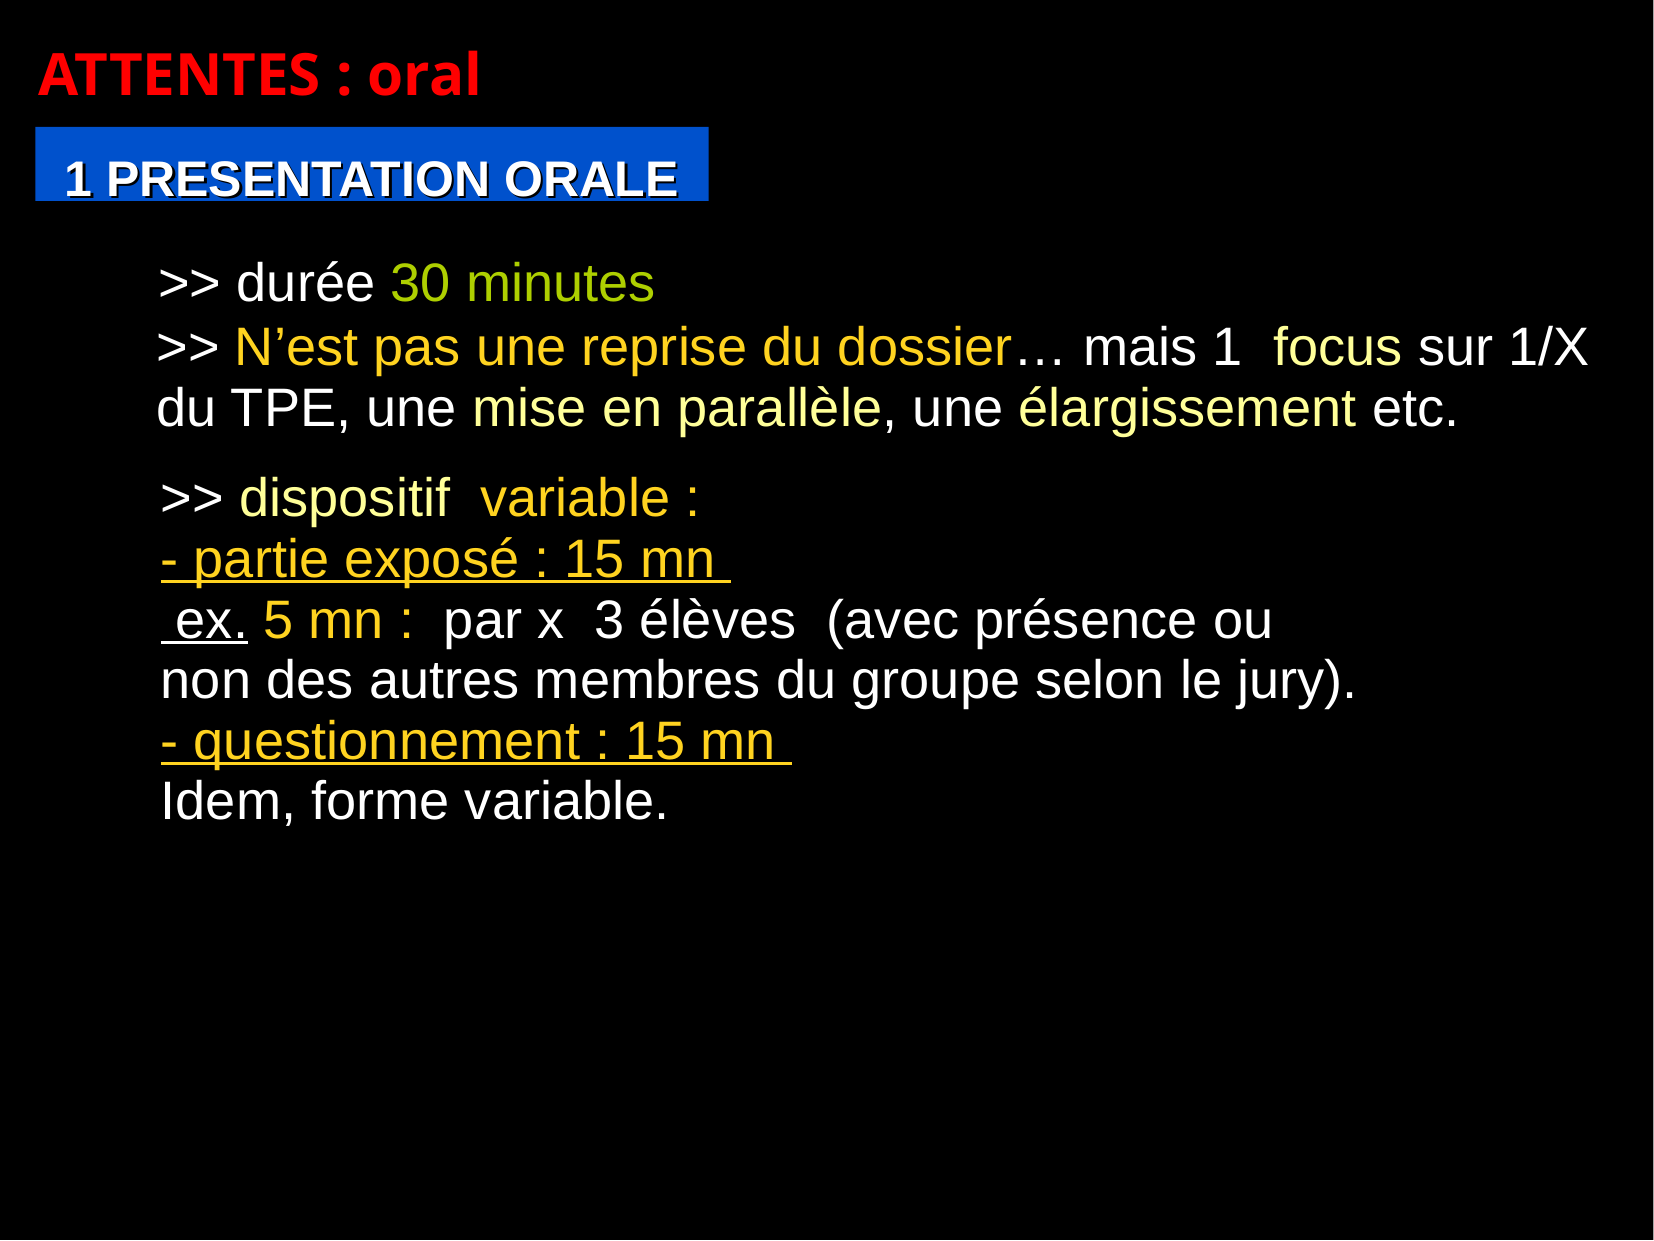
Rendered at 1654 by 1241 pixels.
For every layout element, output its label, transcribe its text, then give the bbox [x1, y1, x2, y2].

text_box >> durée 30 minutes [143, 245, 686, 309]
text_box ATTENTES : oral [23, 25, 768, 131]
text_box >> dispositif variable : - partie exposé : 15 mn ex. 5 mn : par x 3 élèves (avec présence ou non des autres membres du groupe selon le jury). - questionnement : 15 mn Idem, forme variable. [145, 460, 1382, 839]
text_box >> N’est pas une reprise du dossier… mais 1 focus sur 1/X du TPE, une mise en parallèle, une élargissement etc. [141, 309, 1654, 535]
text_box 1 PRESENTATION ORALE [35, 131, 709, 201]
